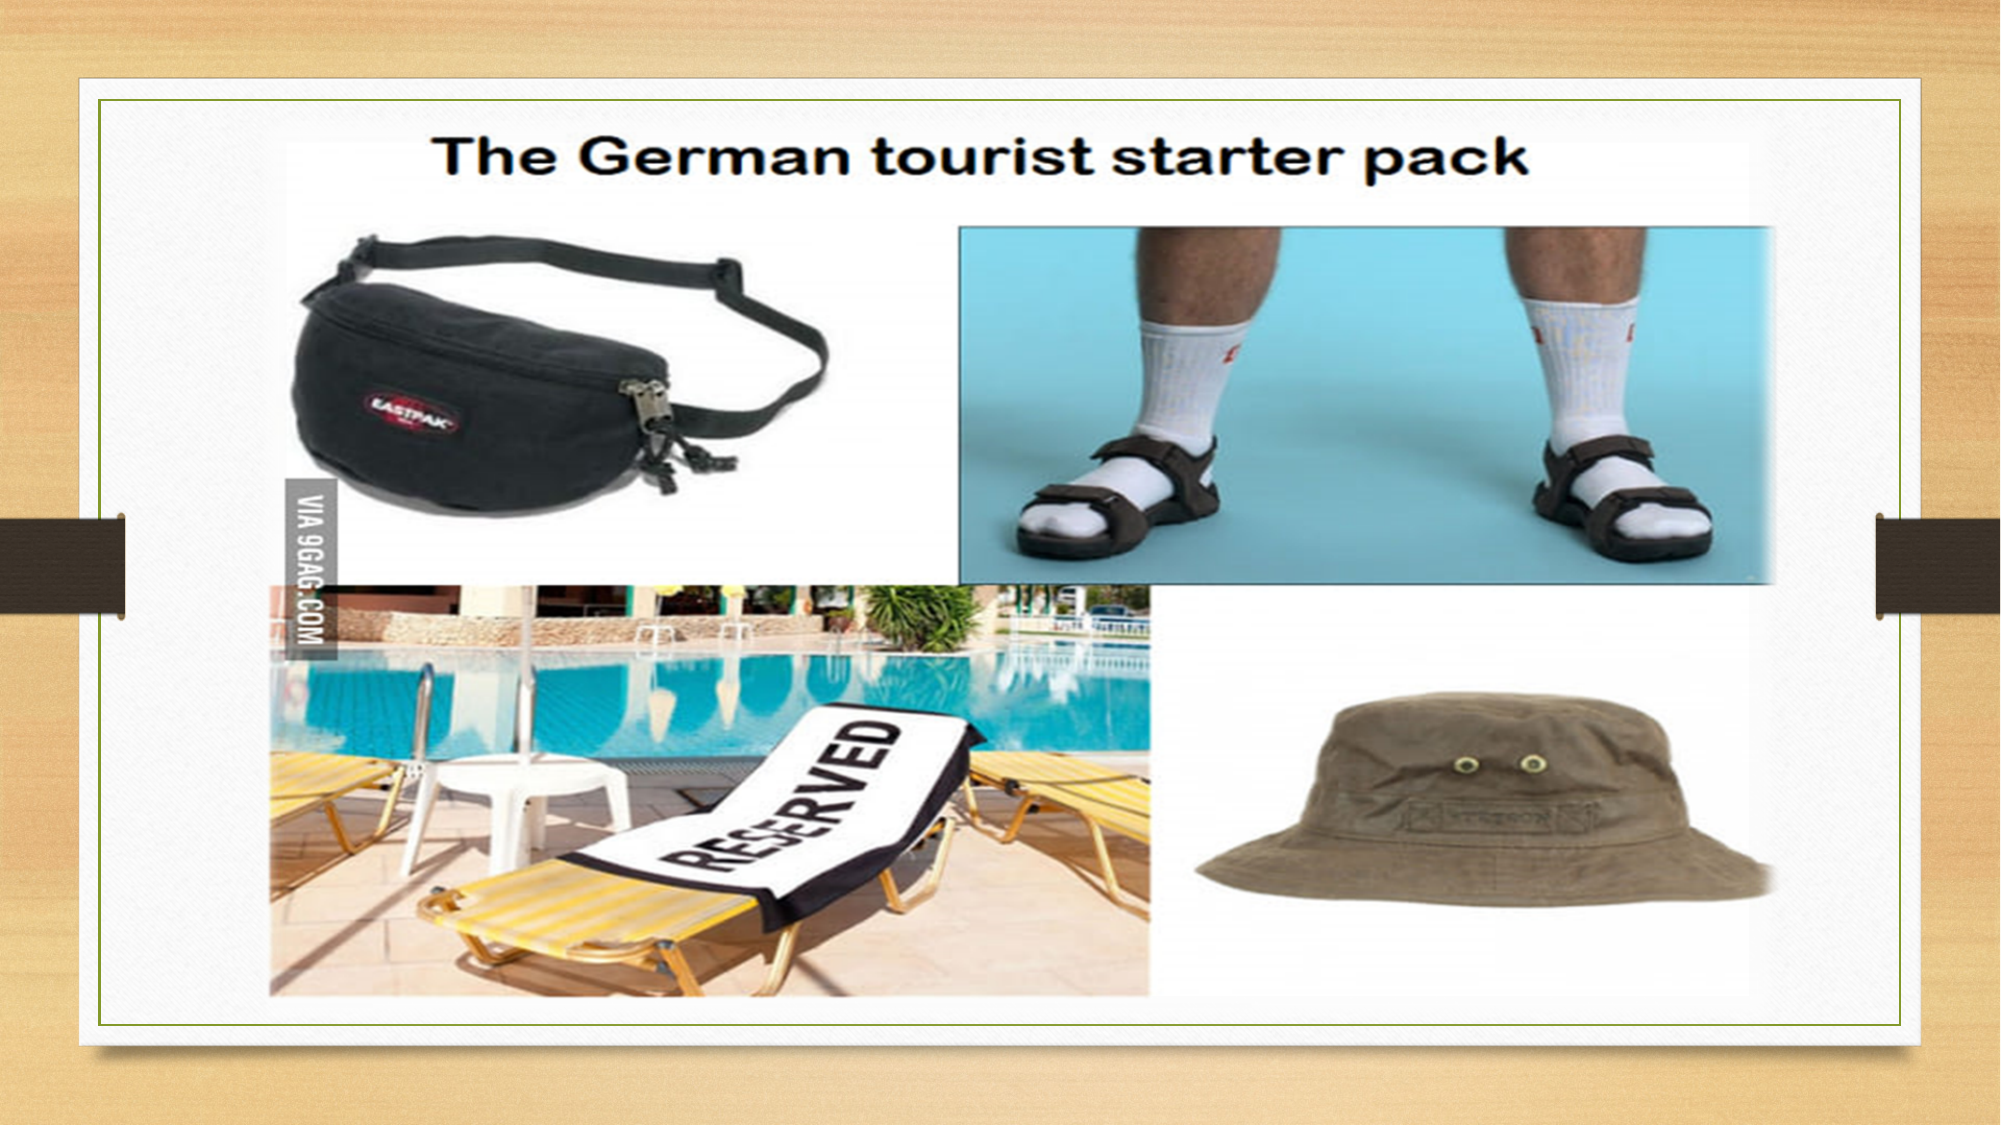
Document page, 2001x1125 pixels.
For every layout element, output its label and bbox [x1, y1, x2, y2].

picture [250, 106, 1786, 1033]
